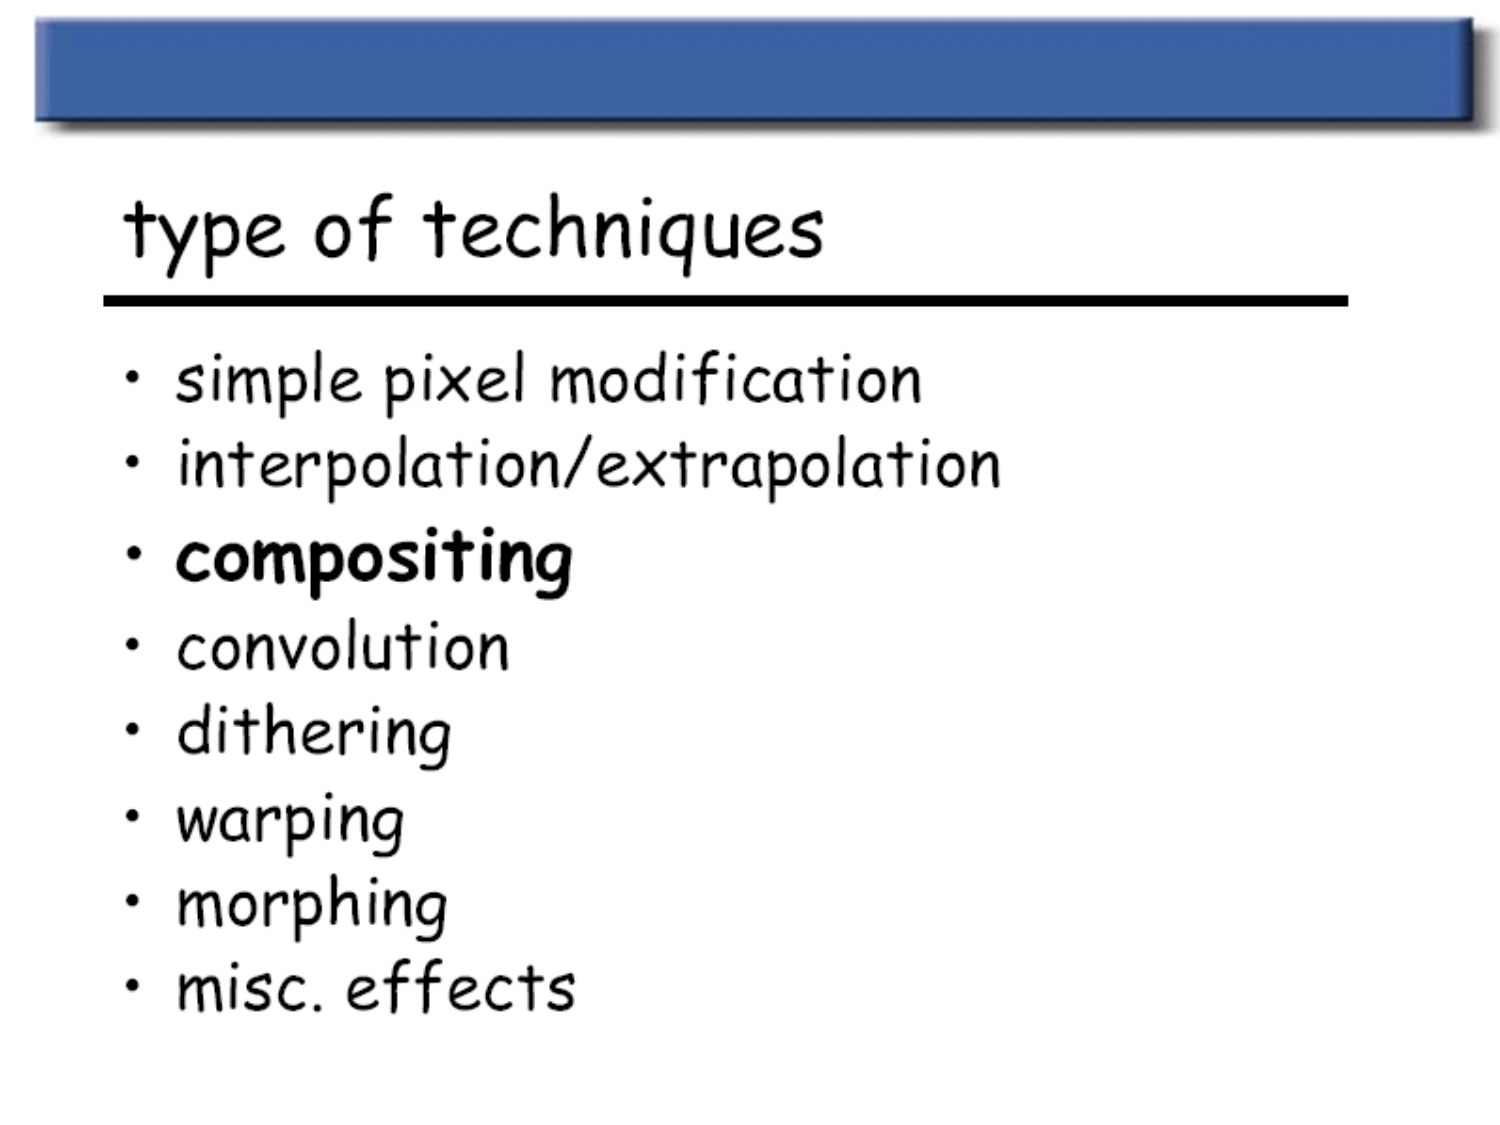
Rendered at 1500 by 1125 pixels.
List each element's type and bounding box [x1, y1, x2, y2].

picture [53, 160, 1424, 1085]
picture [33, 14, 1500, 141]
